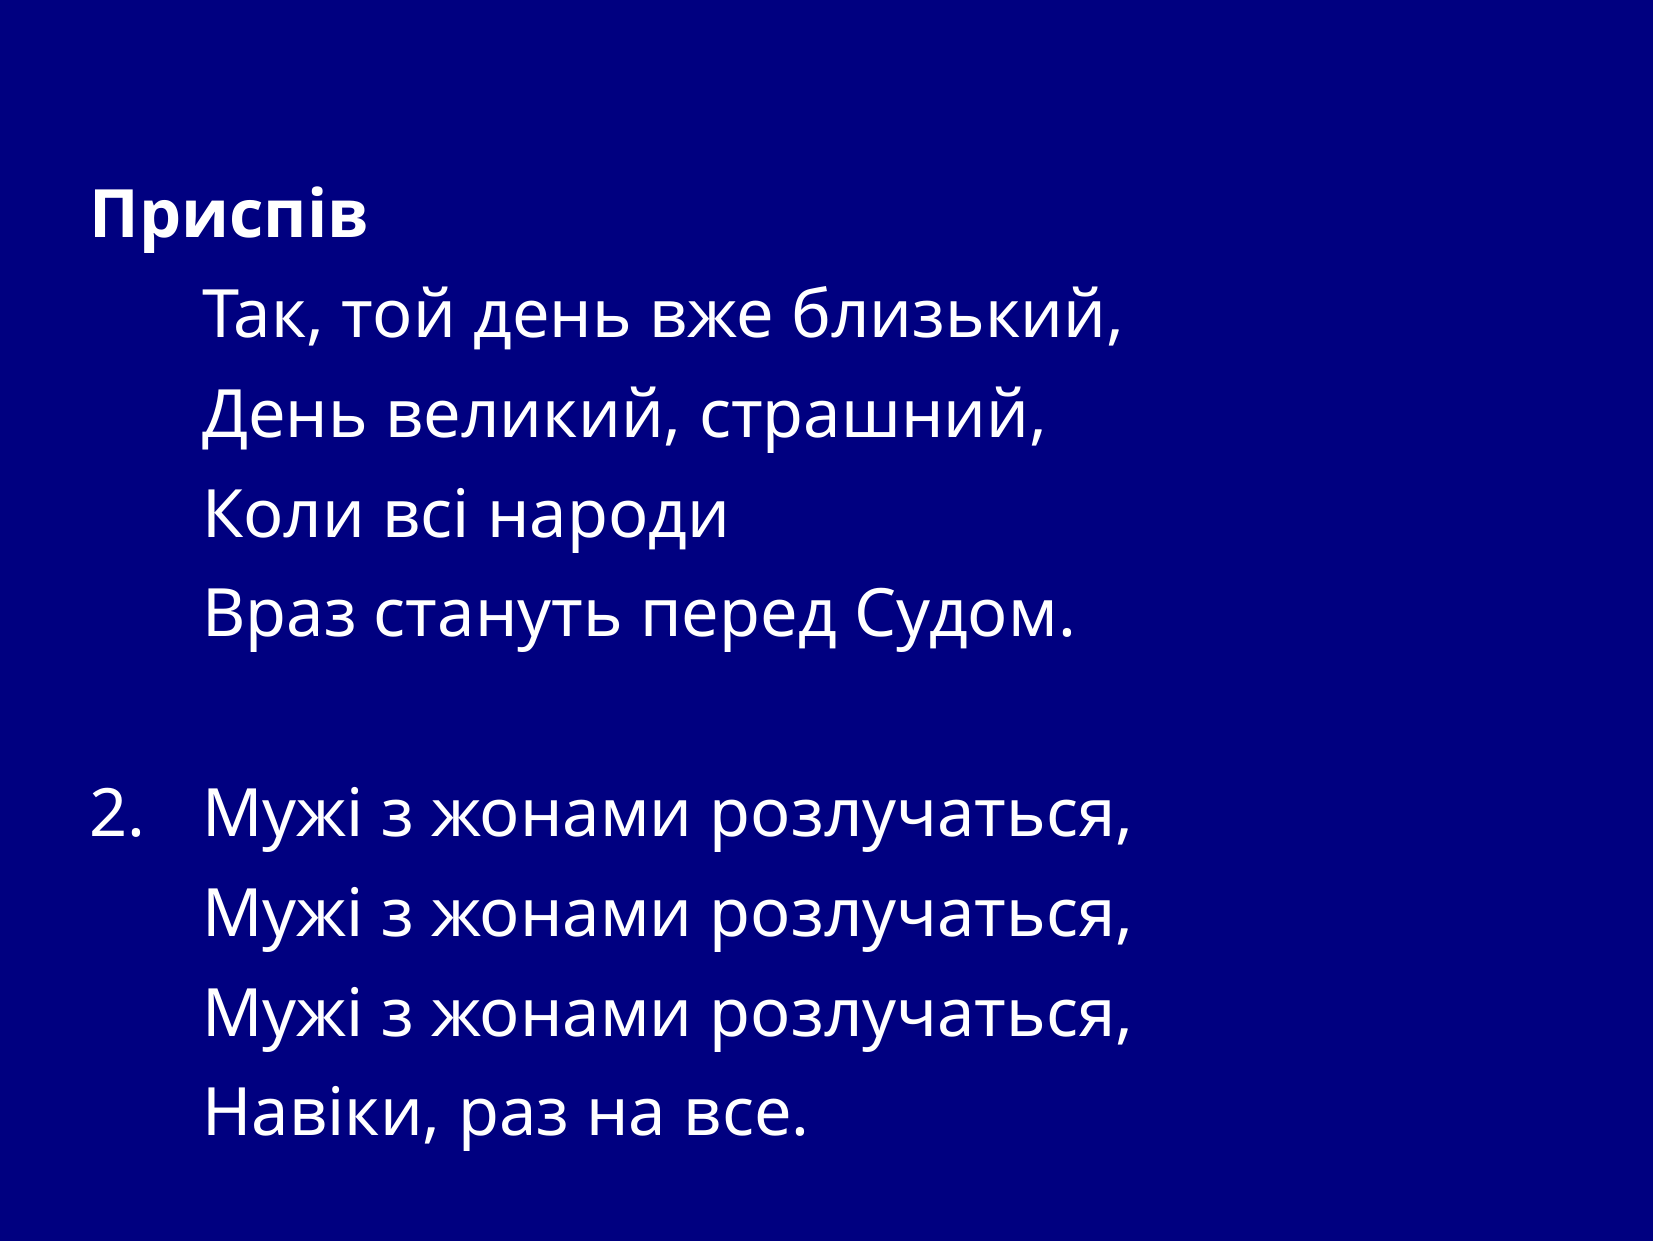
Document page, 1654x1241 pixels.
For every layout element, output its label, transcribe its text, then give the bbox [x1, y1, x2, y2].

text_box Приспів Так, той день вже близький, День великий, страшний, Коли всі народи Враз стануть перед Судом. 2. Мужі з жонами розлучаться, Мужі з жонами розлучаться, Мужі з жонами розлучаться, Навіки, раз на все. [75, 150, 1576, 1163]
